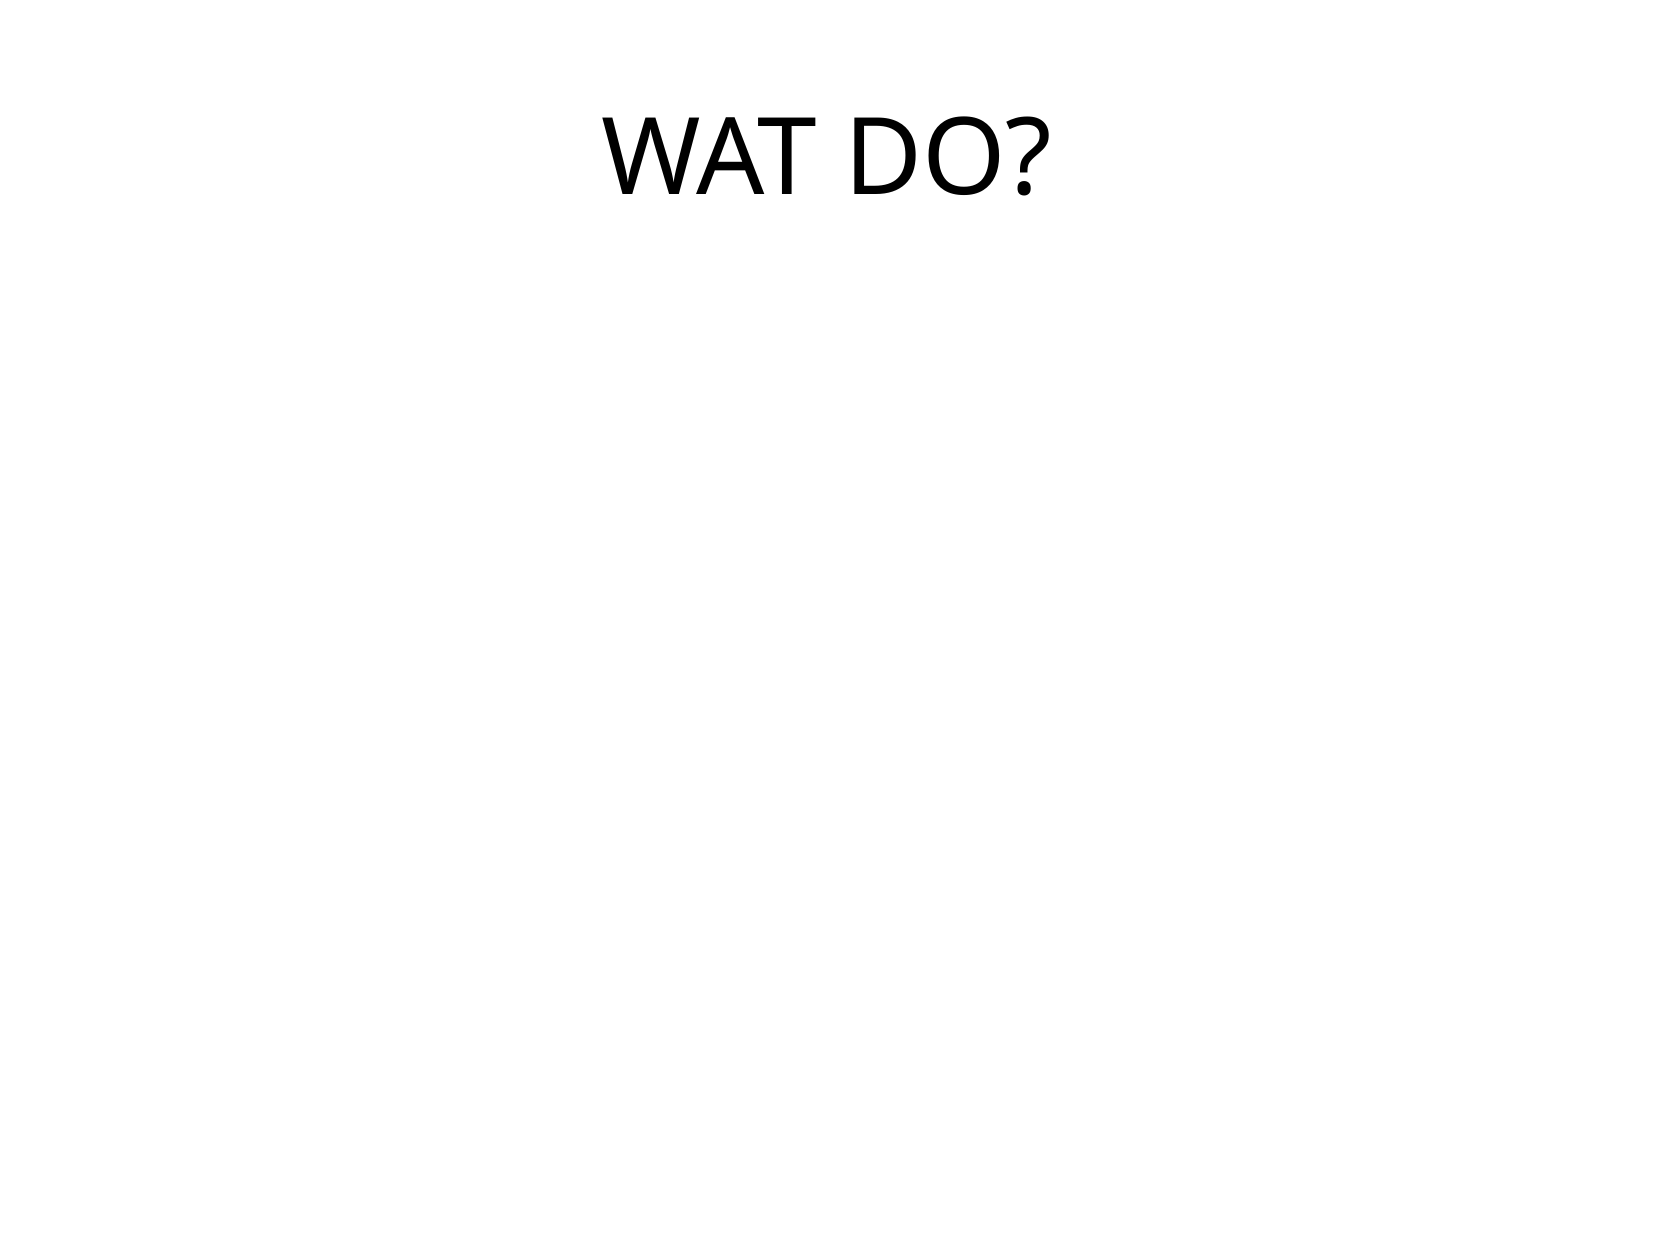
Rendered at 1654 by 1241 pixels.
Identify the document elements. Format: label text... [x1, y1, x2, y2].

title WAT DO? [82, 49, 1571, 257]
